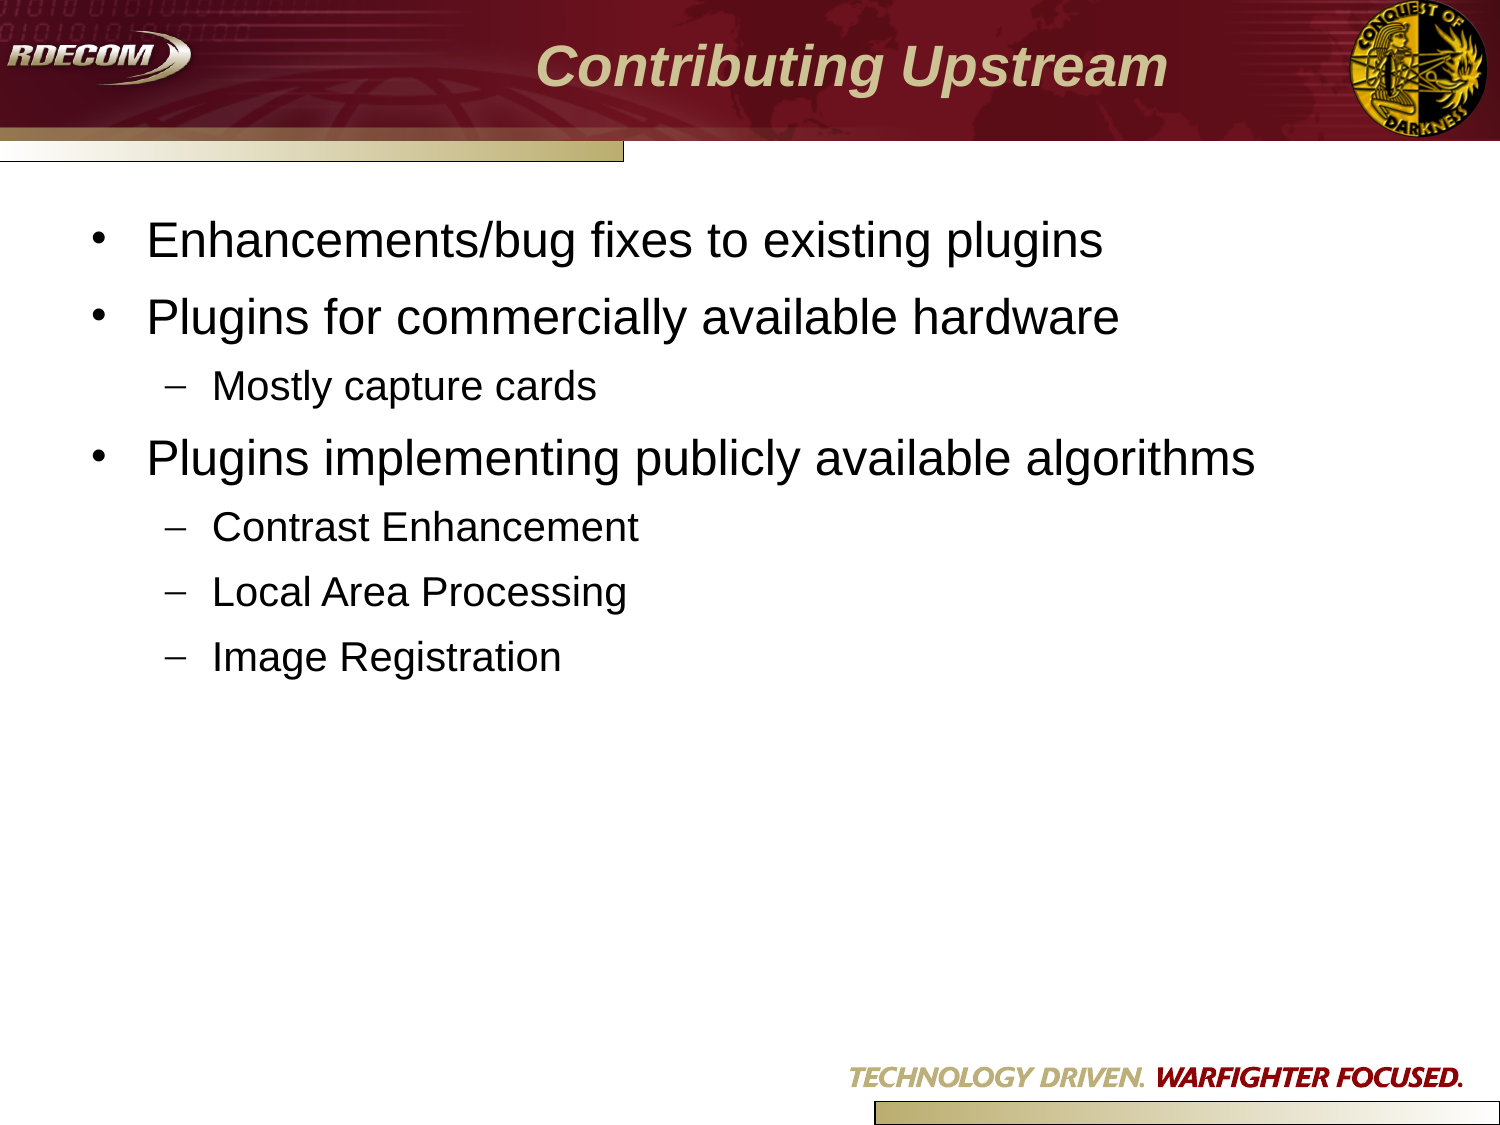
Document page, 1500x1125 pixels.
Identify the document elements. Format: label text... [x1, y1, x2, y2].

picture [0, 0, 1500, 141]
list Enhancements/bug fixes to existing plugins Plugins for commercially available hardware Mostly capture cards Plugins implementing publicly available algorithms Contrast Enhancement Local Area Processing Image Registration [75, 200, 1425, 943]
title Contributing Upstream [380, 0, 1325, 138]
